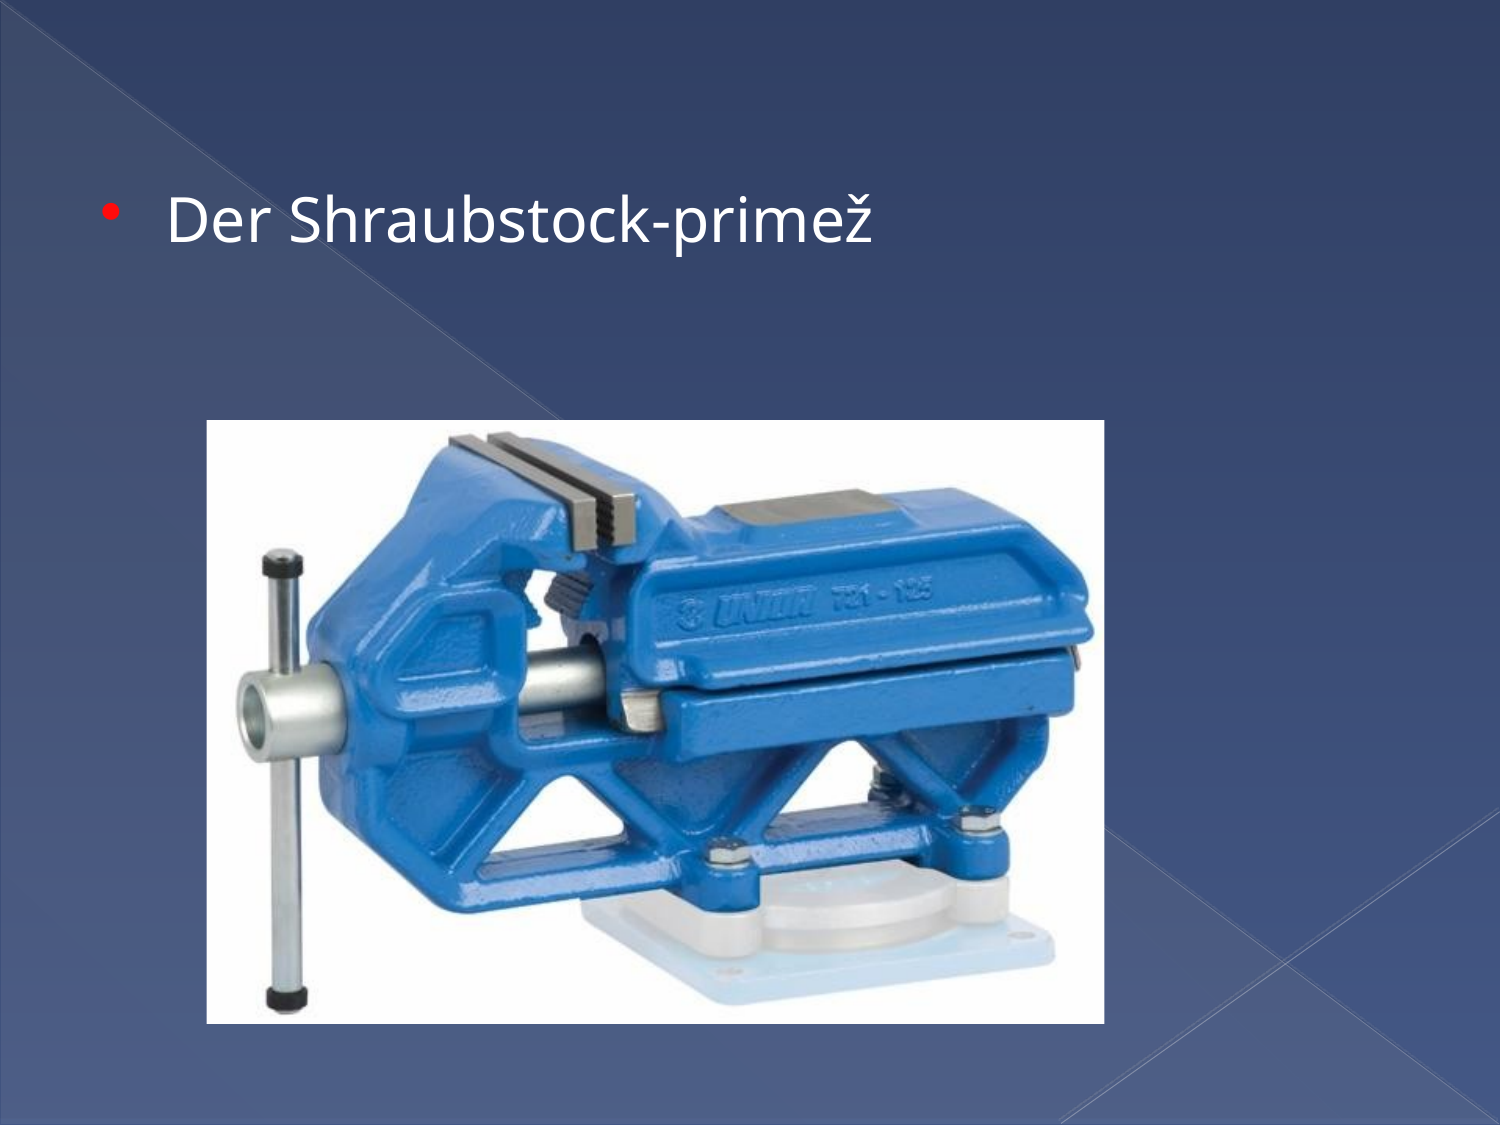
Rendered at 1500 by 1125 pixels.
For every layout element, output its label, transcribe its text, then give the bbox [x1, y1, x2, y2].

picture [206, 420, 1105, 1024]
list Der Shraubstock-primež [76, 172, 1427, 923]
